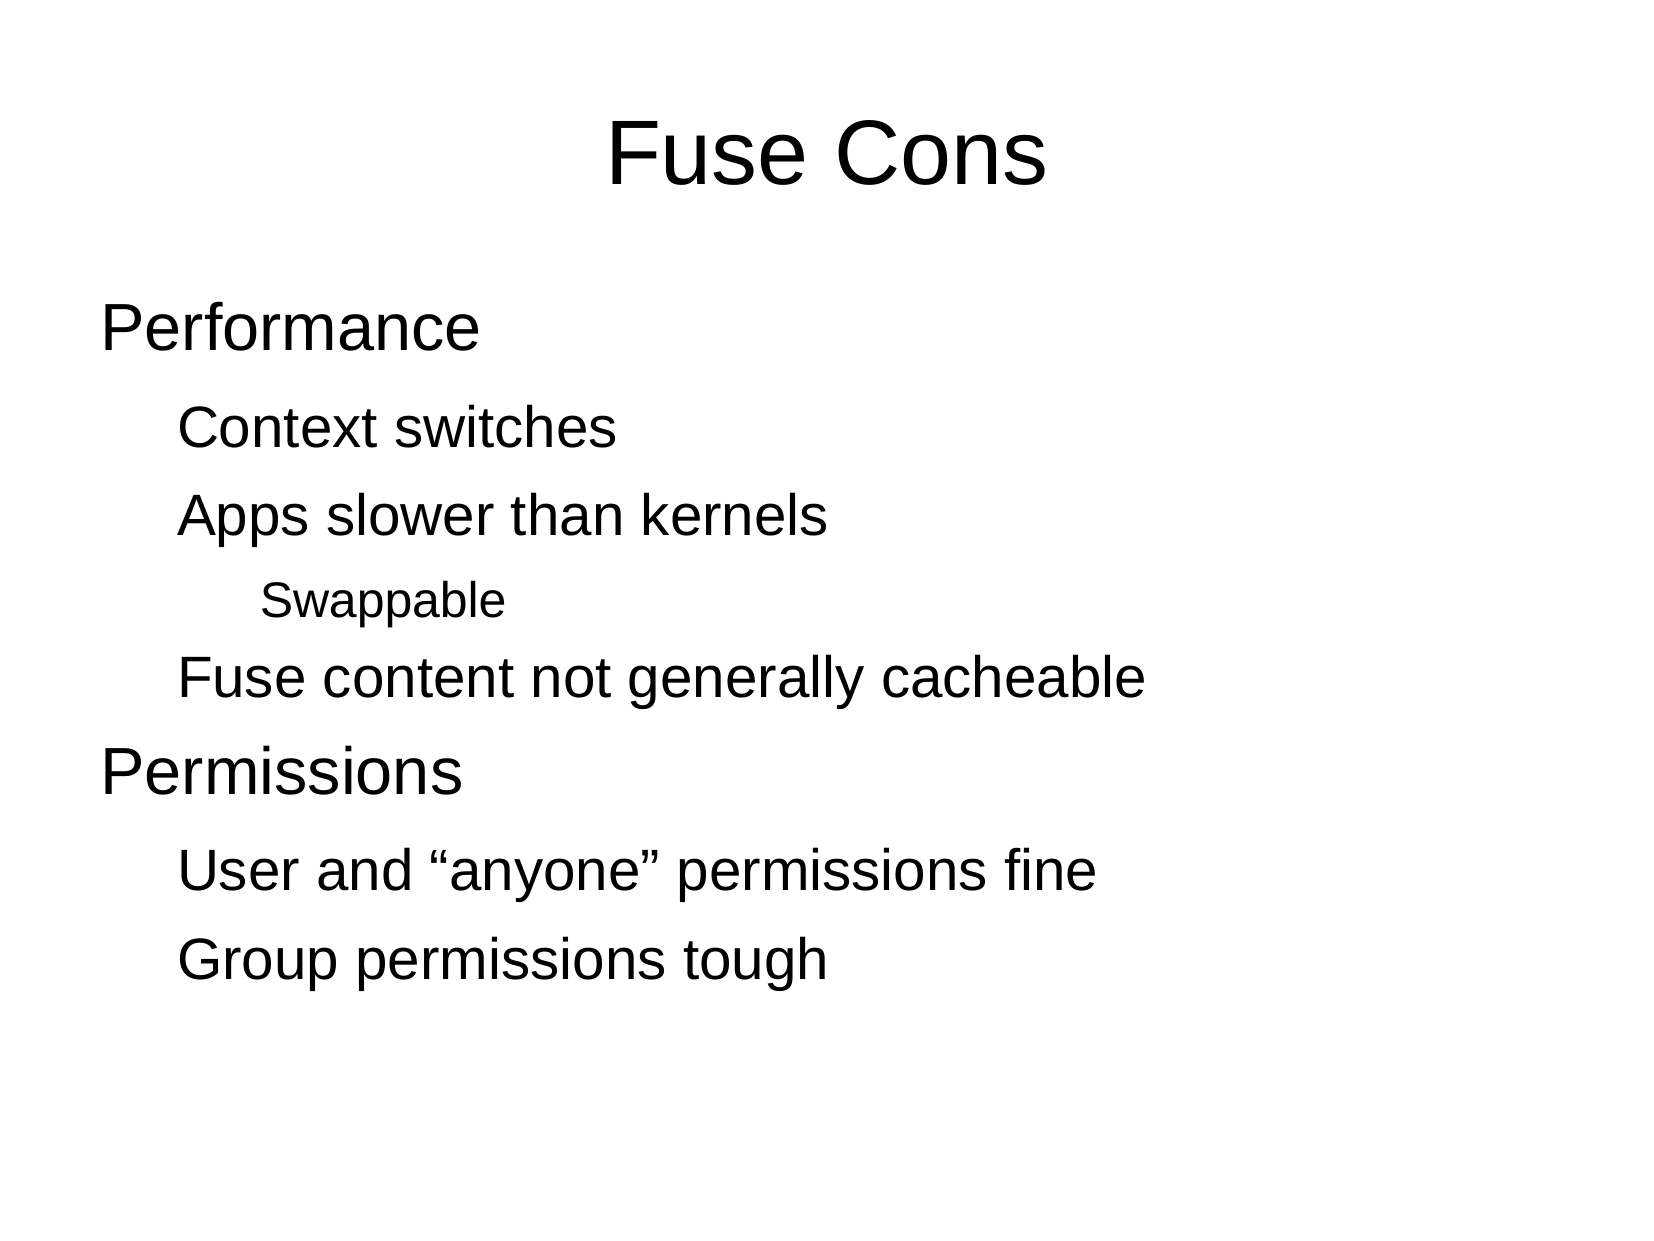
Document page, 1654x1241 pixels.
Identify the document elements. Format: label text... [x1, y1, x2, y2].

title Fuse Cons [82, 56, 1571, 250]
list Performance Context switches Apps slower than kernels Swappable Fuse content not generally cacheable Permissions User and “anyone” permissions fine Group permissions tough [82, 290, 1571, 1094]
